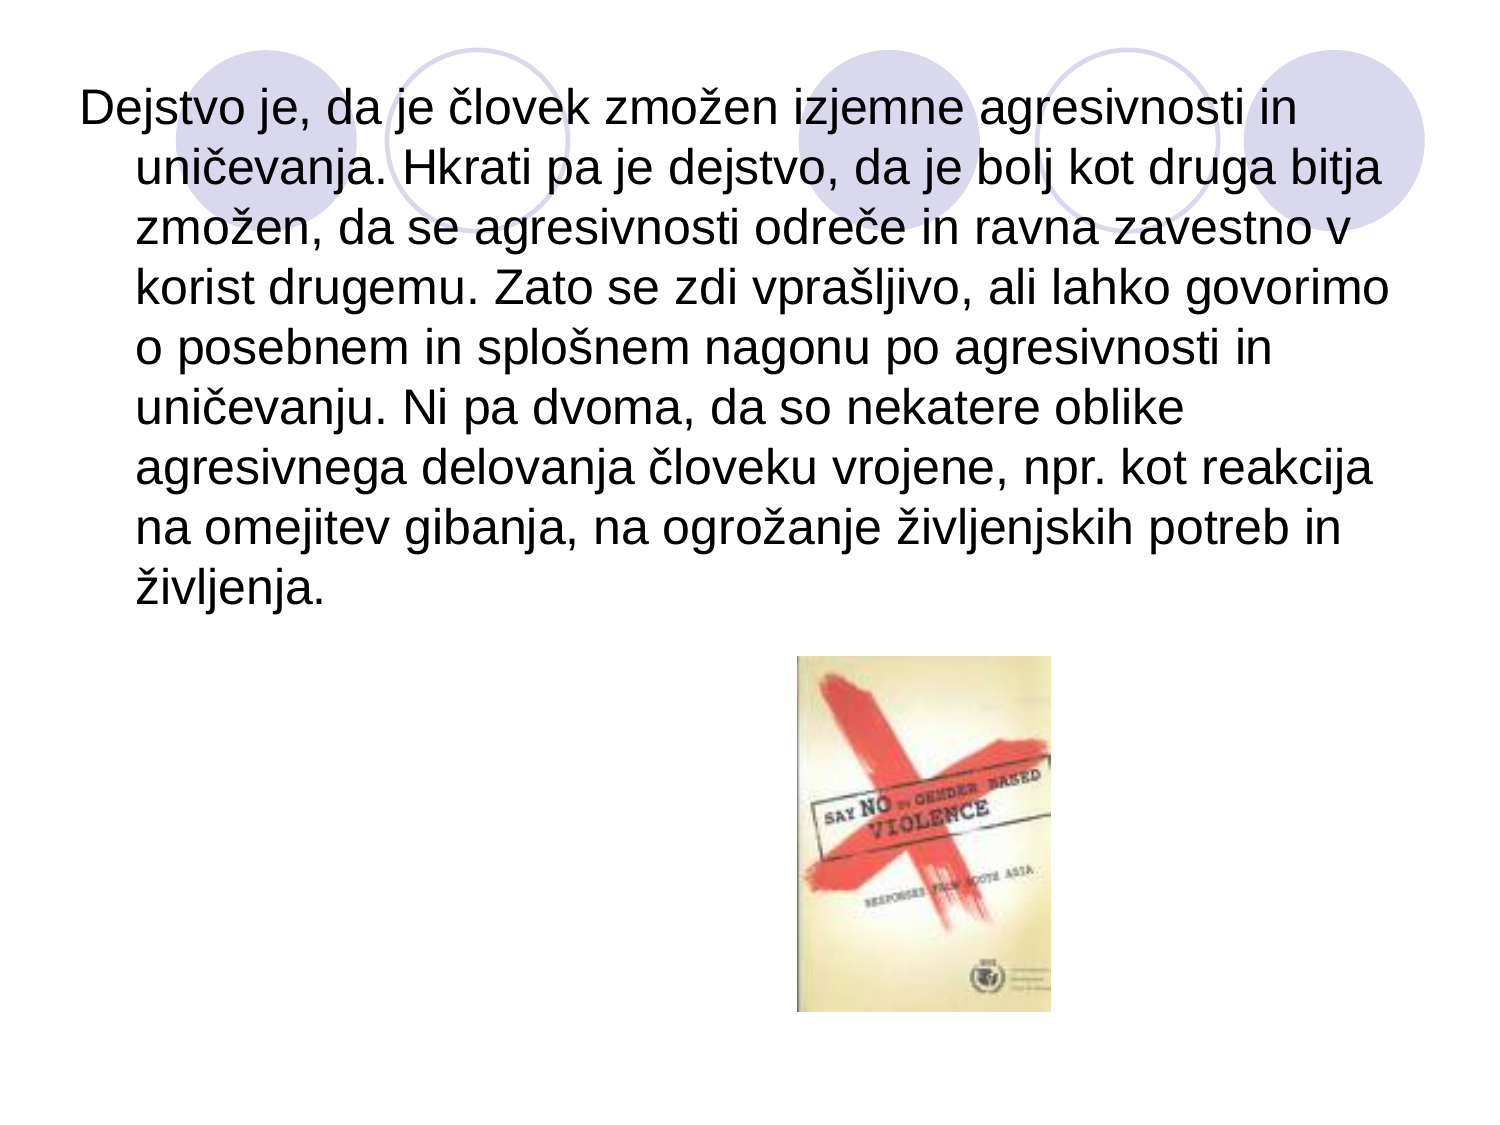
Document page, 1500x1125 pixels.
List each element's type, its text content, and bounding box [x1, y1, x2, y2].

list Dejstvo je, da je človek zmožen izjemne agresivnosti in uničevanja. Hkrati pa je dejstvo, da je bolj kot druga bitja zmožen, da se agresivnosti odreče in ravna zavestno v korist drugemu. Zato se zdi vprašljivo, ali lahko govorimo o posebnem in splošnem nagonu po agresivnosti in uničevanju. Ni pa dvoma, da so nekatere oblike agresivnega delovanja človeku vrojene, npr. kot reakcija na omejitev gibanja, na ogrožanje življenjskih potreb in življenja. [64, 66, 1415, 810]
picture [797, 656, 1051, 1012]
